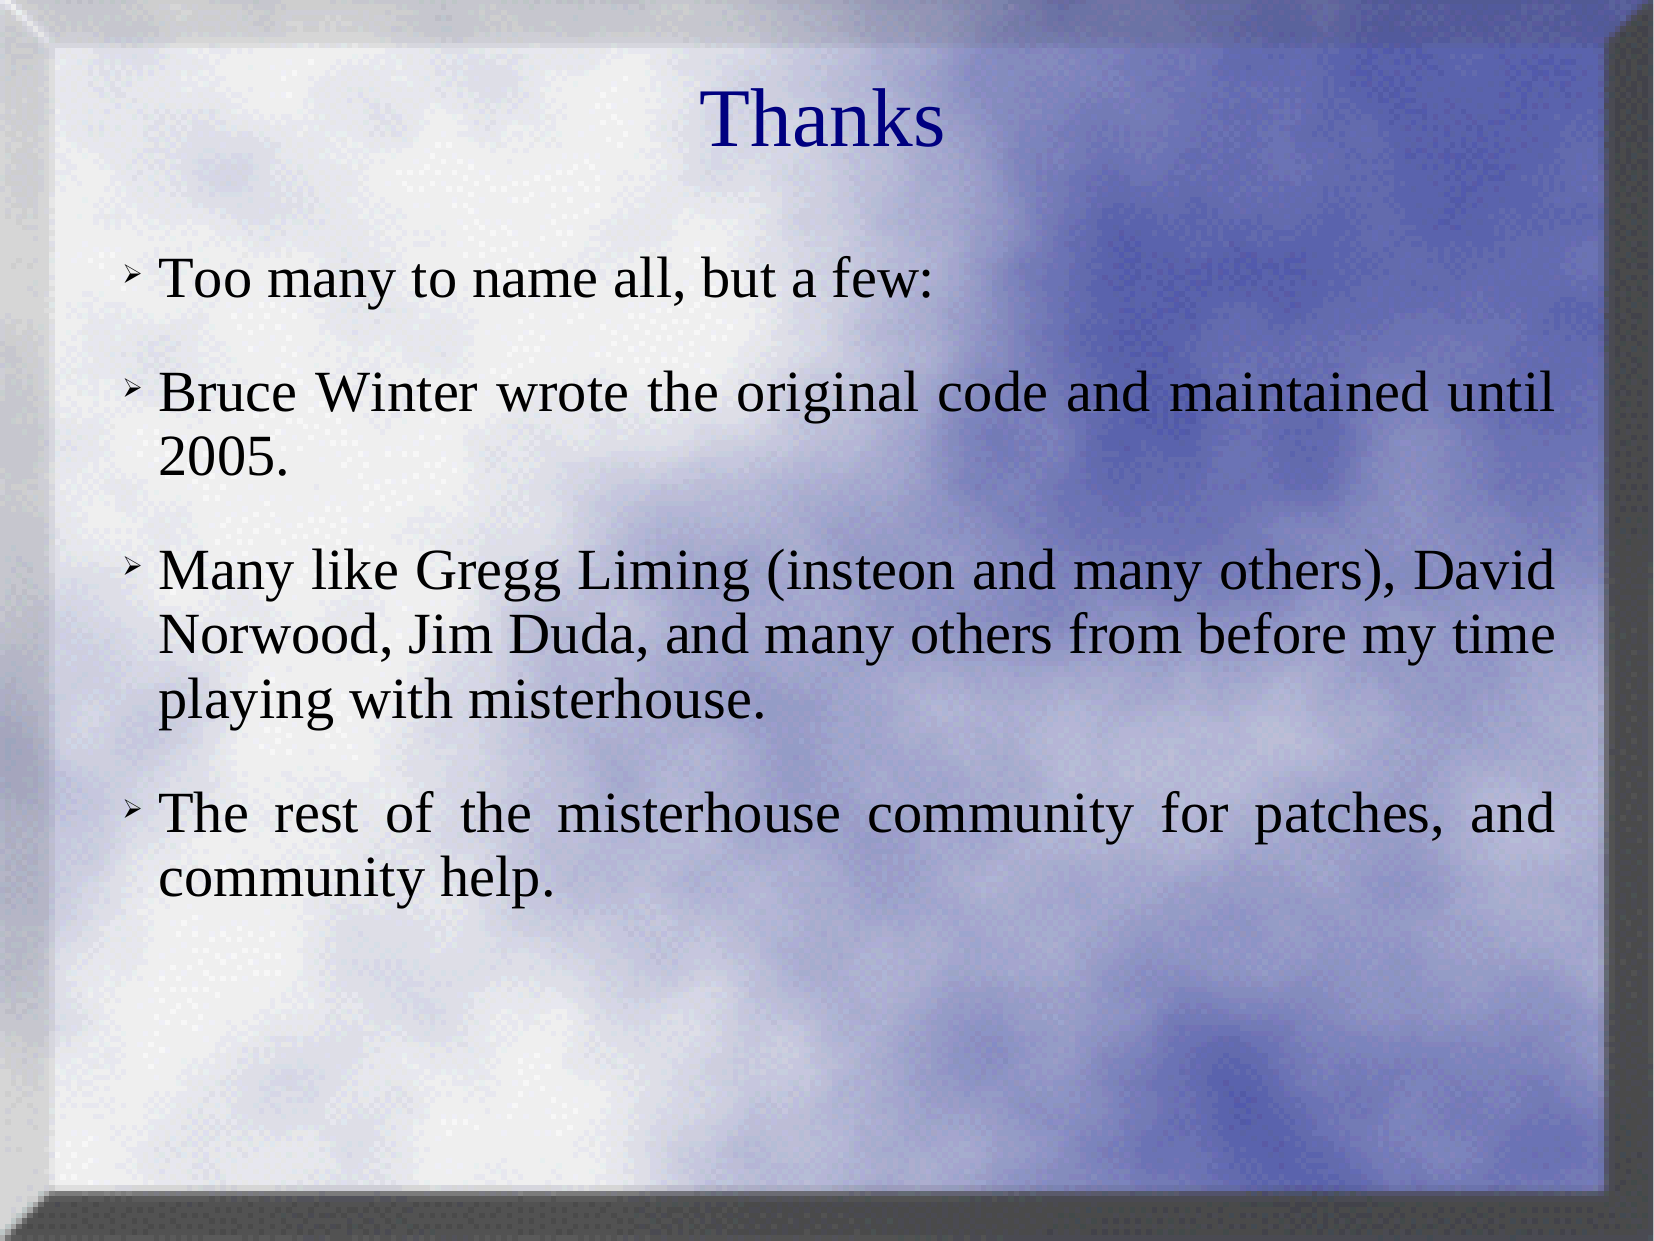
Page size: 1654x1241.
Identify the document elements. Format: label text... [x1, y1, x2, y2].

picture [0, 0, 1654, 1241]
list Too many to name all, but a few: Bruce Winter wrote the original code and maintained until 2005. Many like Gregg Liming (insteon and many others), David Norwood, Jim Duda, and many others from before my time playing with misterhouse. The rest of the misterhouse community for patches, and community help. [87, 245, 1559, 910]
title Thanks [159, 68, 1486, 167]
